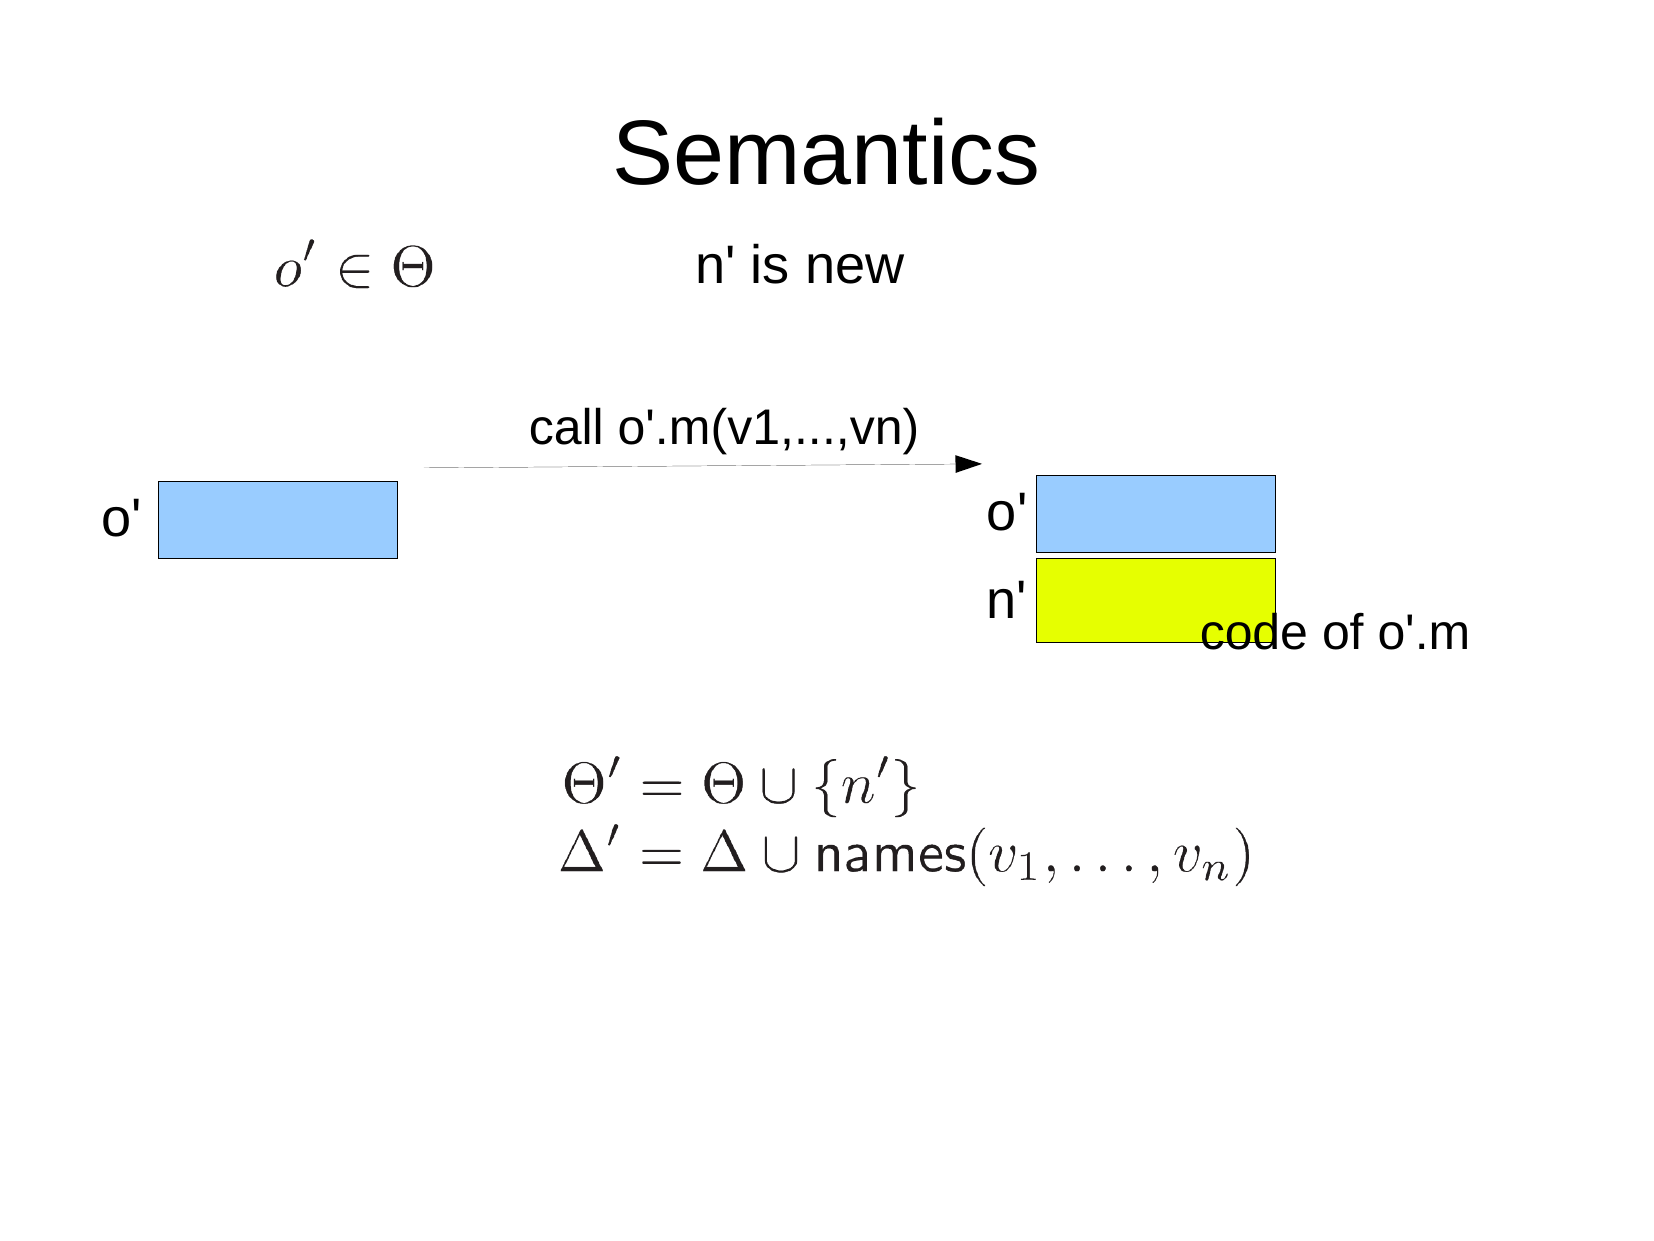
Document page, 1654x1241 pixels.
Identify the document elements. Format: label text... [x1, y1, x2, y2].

text_box code of o'.m [1184, 596, 1491, 668]
text_box [158, 481, 398, 559]
text_box o' [86, 479, 161, 556]
text_box o' [972, 473, 1047, 550]
text_box n' [971, 562, 1043, 638]
picture [269, 236, 440, 295]
text_box [1036, 475, 1276, 553]
text_box call o'.m(v1,...,vn) [514, 391, 936, 463]
text_box n' is new [680, 226, 940, 303]
text_box [1036, 558, 1276, 643]
title Semantics [82, 49, 1571, 257]
picture [553, 752, 1260, 891]
